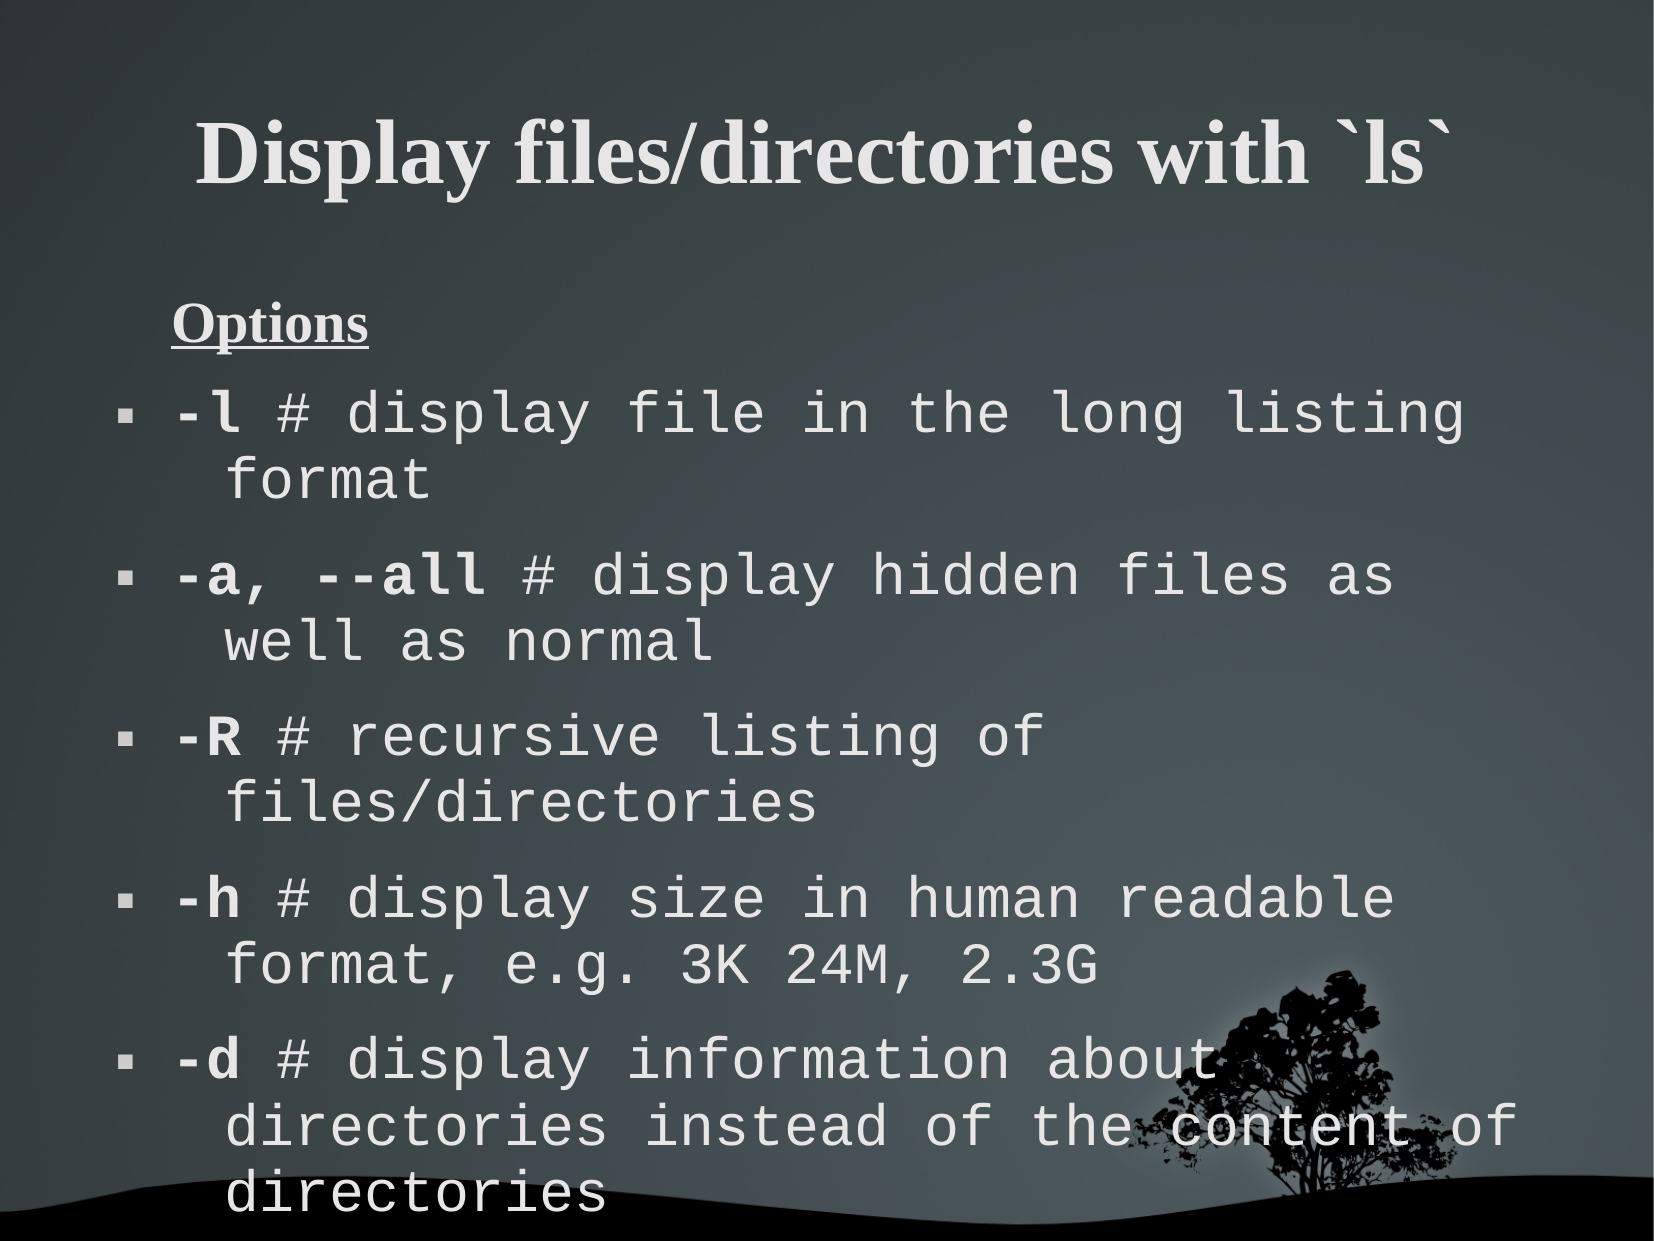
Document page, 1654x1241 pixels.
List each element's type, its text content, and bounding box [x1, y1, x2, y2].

picture [0, 0, 1654, 1241]
title Display files/directories with `ls` [82, 49, 1571, 257]
list Options -l # display file in the long listing format -a, --all # display hidden files as well as normal -R # recursive listing of files/directories -h # display size in human readable format, e.g. 3K 24M, 2.3G -d # display information about directories instead of the content of directories [82, 290, 1571, 1229]
